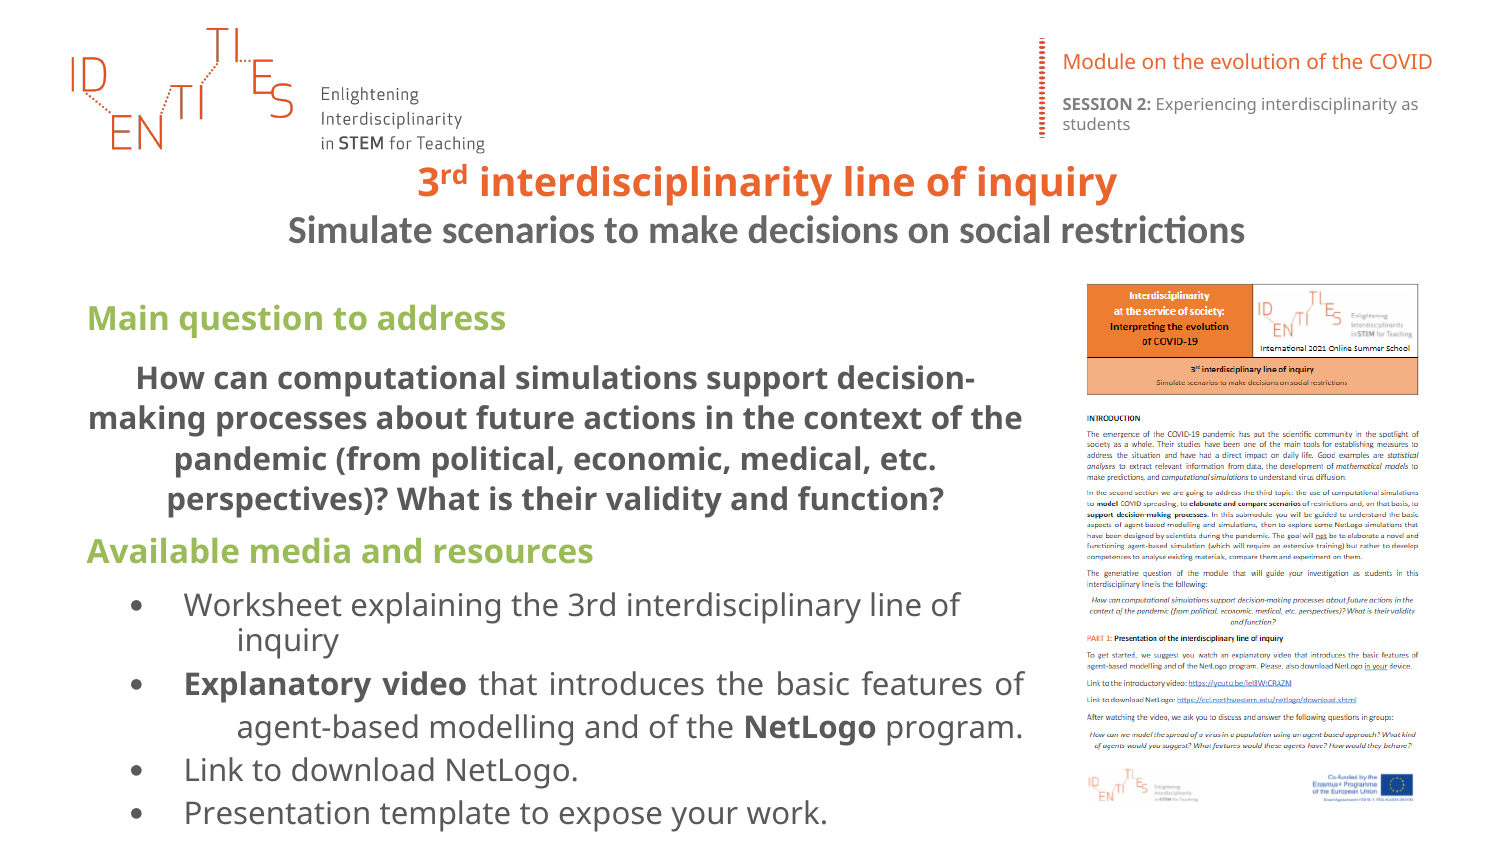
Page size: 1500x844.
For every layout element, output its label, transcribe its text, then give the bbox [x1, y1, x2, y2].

picture [1065, 262, 1435, 822]
subtitle Main question to address How can computational simulations support decision-making processes about future actions in the context of the pandemic (from political, economic, medical, etc. perspectives)? What is their validity and function? Available media and resources Worksheet explaining the 3rd interdisciplinary line of inquiry Explanatory video that introduces the basic features of agent-based modelling and of the NetLogo program. Link to download NetLogo. Presentation template to expose your work. [71, 292, 1040, 792]
text_box Module on the evolution of the COVID SESSION 2: Experiencing interdisciplinarity as students [1047, 41, 1500, 135]
title 3rd interdisciplinarity line of inquiry Simulate scenarios to make decisions on social restrictions [107, 93, 1428, 316]
picture [1039, 38, 1048, 138]
picture [71, 24, 485, 157]
